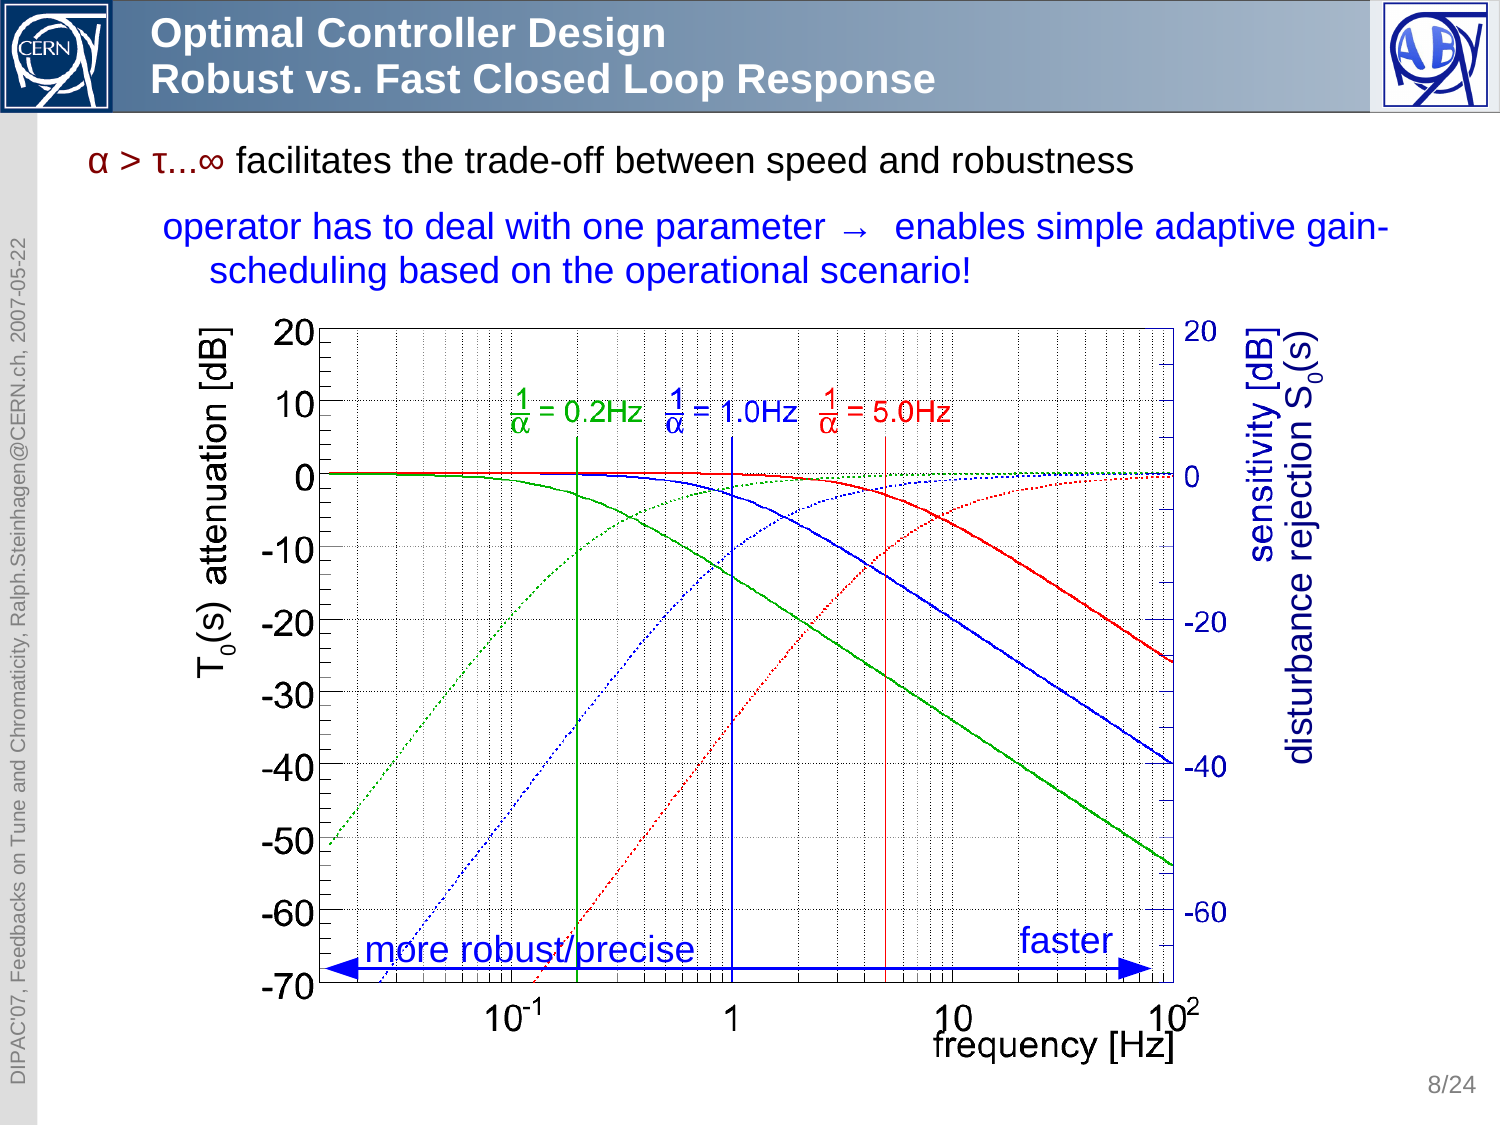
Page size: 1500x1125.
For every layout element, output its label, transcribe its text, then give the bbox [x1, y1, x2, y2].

text_box T0(s) [181, 585, 248, 694]
picture [188, 312, 1282, 1076]
list α > τ...∞ facilitates the trade-off between speed and robustness operator has to deal with one parameter → enables simple adaptive gain-scheduling based on the operational scenario! [87, 137, 1438, 1030]
text_box more robust/precise [349, 921, 711, 979]
text_box disturbance rejection S0(s) [1268, 314, 1337, 781]
picture [1382, 1, 1489, 108]
text_box faster [1004, 911, 1129, 969]
title Optimal Controller Design Robust vs. Fast Closed Loop Response [150, 0, 1201, 113]
picture [0, 0, 113, 113]
